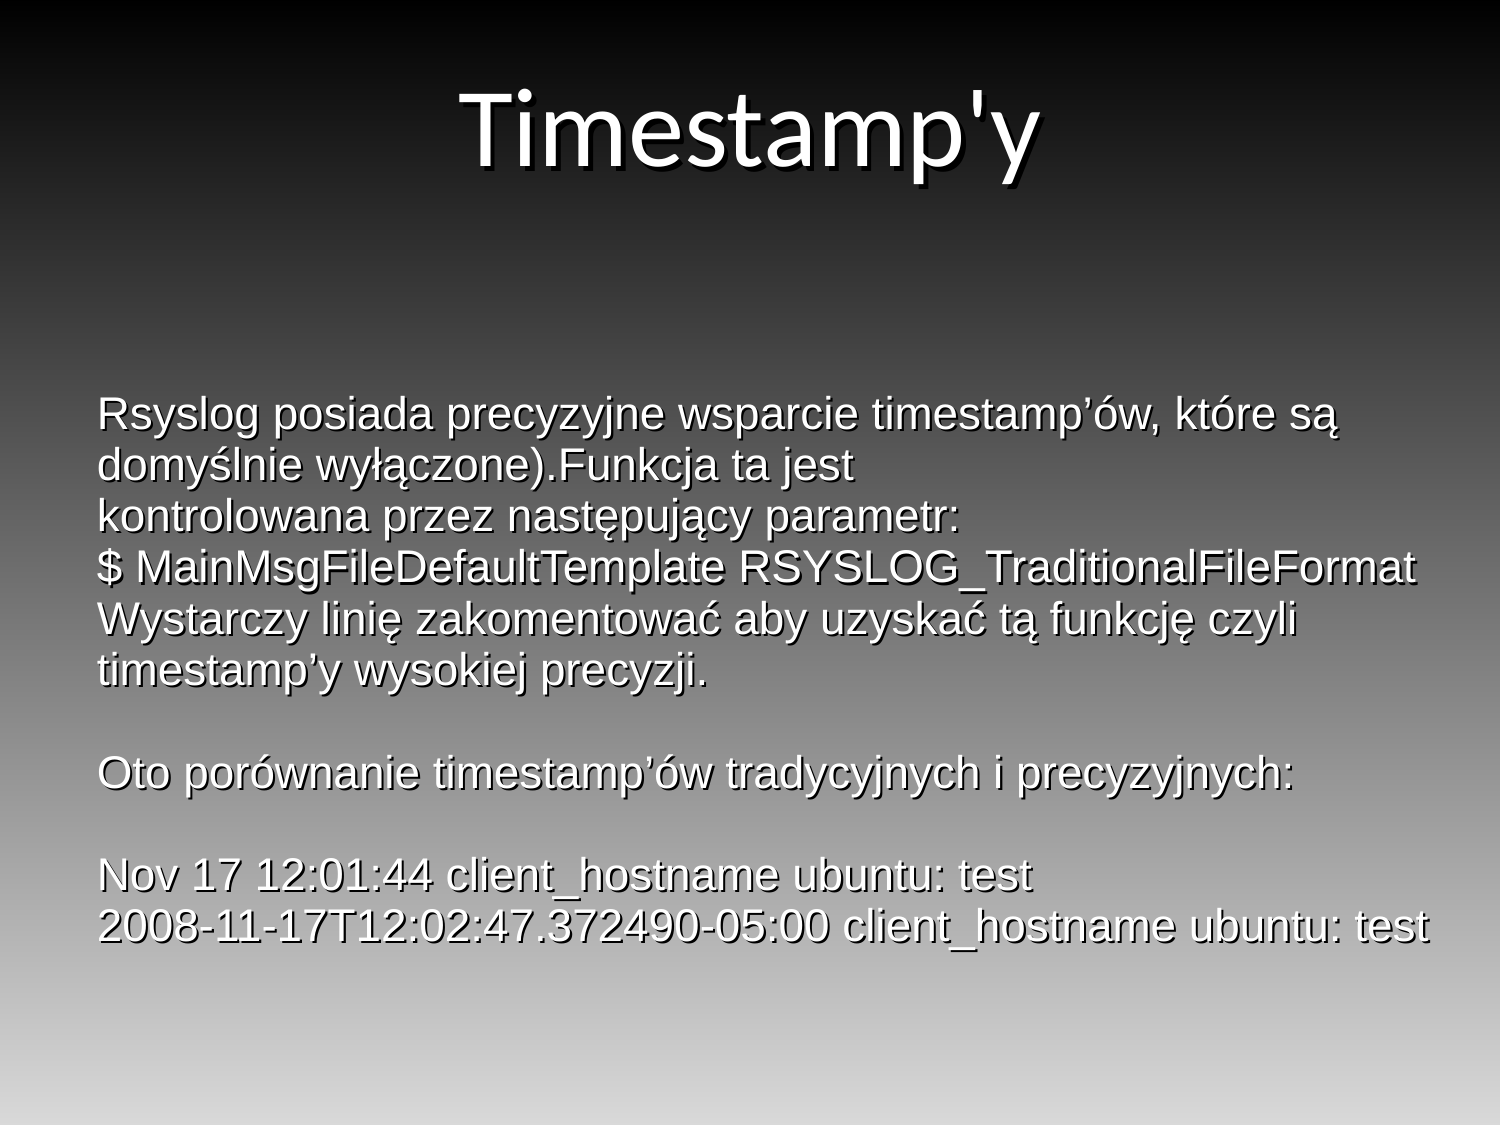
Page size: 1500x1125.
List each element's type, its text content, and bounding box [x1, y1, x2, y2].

title Timestamp'y [75, 52, 1425, 226]
subtitle Rsyslog posiada precyzyjne wsparcie timestamp’ów, które są domyślnie wyłączone).Funkcja ta jest kontrolowana przez następujący parametr: $ MainMsgFileDefaultTemplate RSYSLOG_TraditionalFileFormat Wystarczy linię zakomentować aby uzyskać tą funkcję czyli timestamp’y wysokiej precyzji. Oto porównanie timestamp’ów tradycyjnych i precyzyjnych: Nov 17 12:01:44 client_hostname ubuntu: test 2008-11-17T12:02:47.372490-05:00 client_hostname ubuntu: test [96, 305, 1447, 1034]
